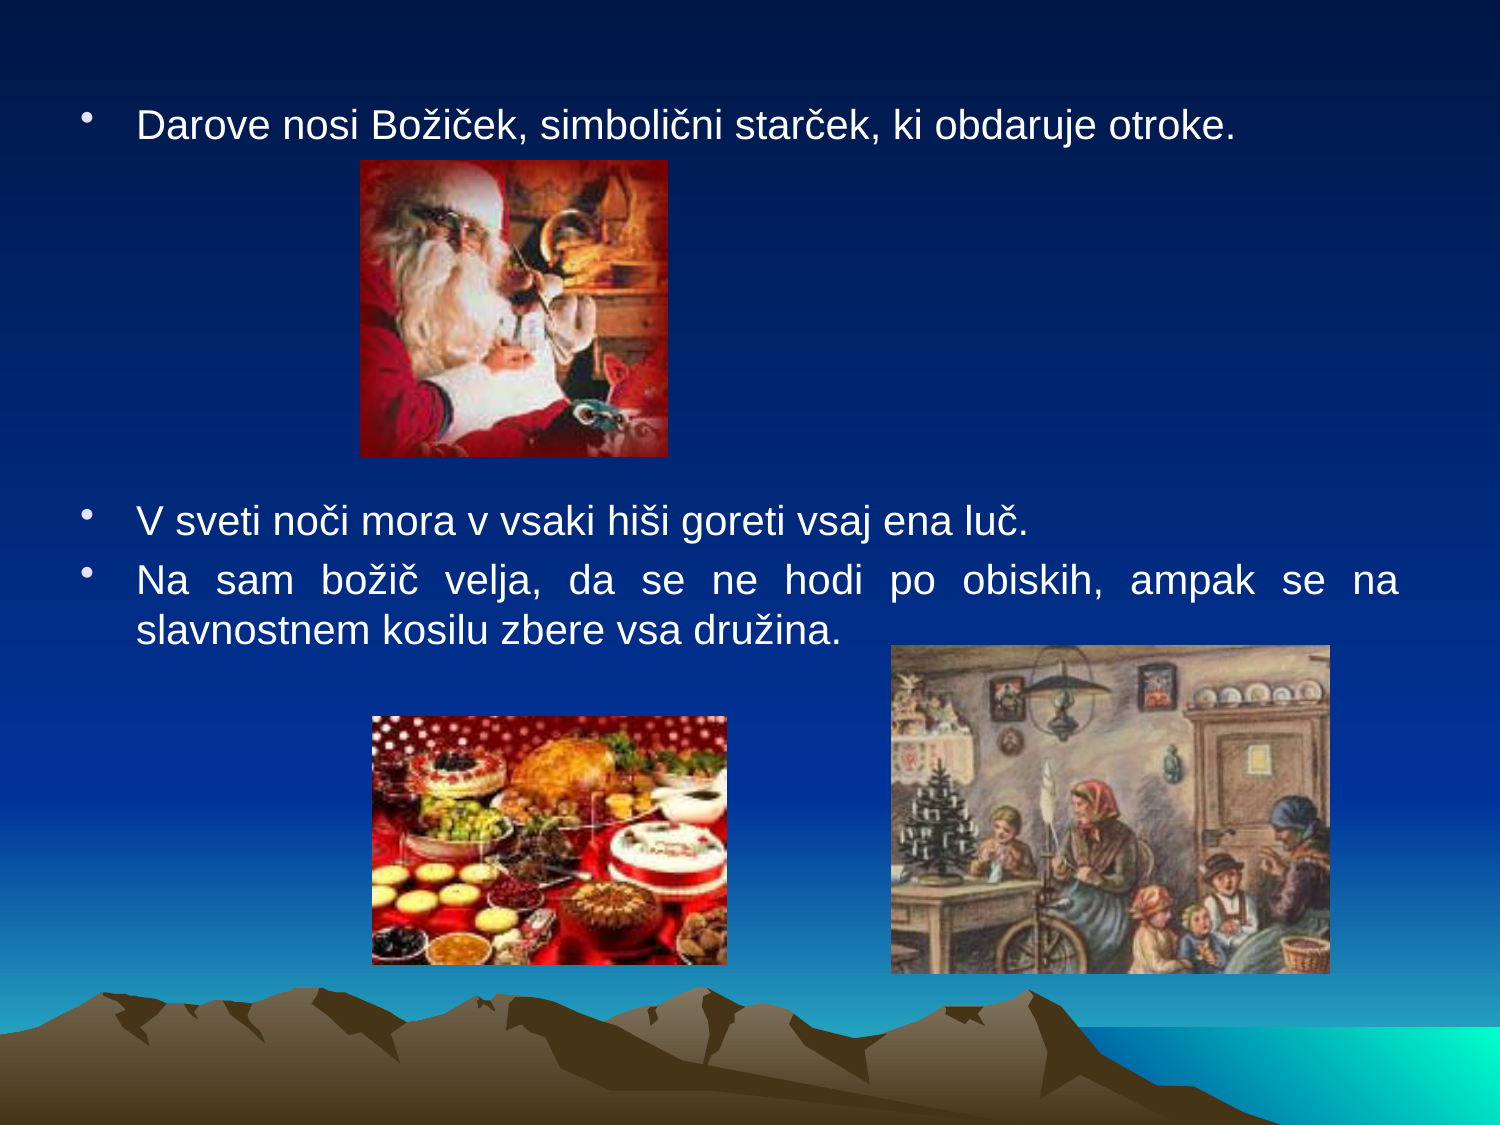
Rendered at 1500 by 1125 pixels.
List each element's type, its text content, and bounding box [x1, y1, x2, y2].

picture [360, 160, 668, 457]
list Darove nosi Božiček, simbolični starček, ki obdaruje otroke. V sveti noči mora v vsaki hiši goreti vsaj ena luč. Na sam božič velja, da se ne hodi po obiskih, ampak se na slavnostnem kosilu zbere vsa družina. [64, 90, 1415, 828]
picture [891, 645, 1330, 974]
picture [372, 716, 727, 965]
